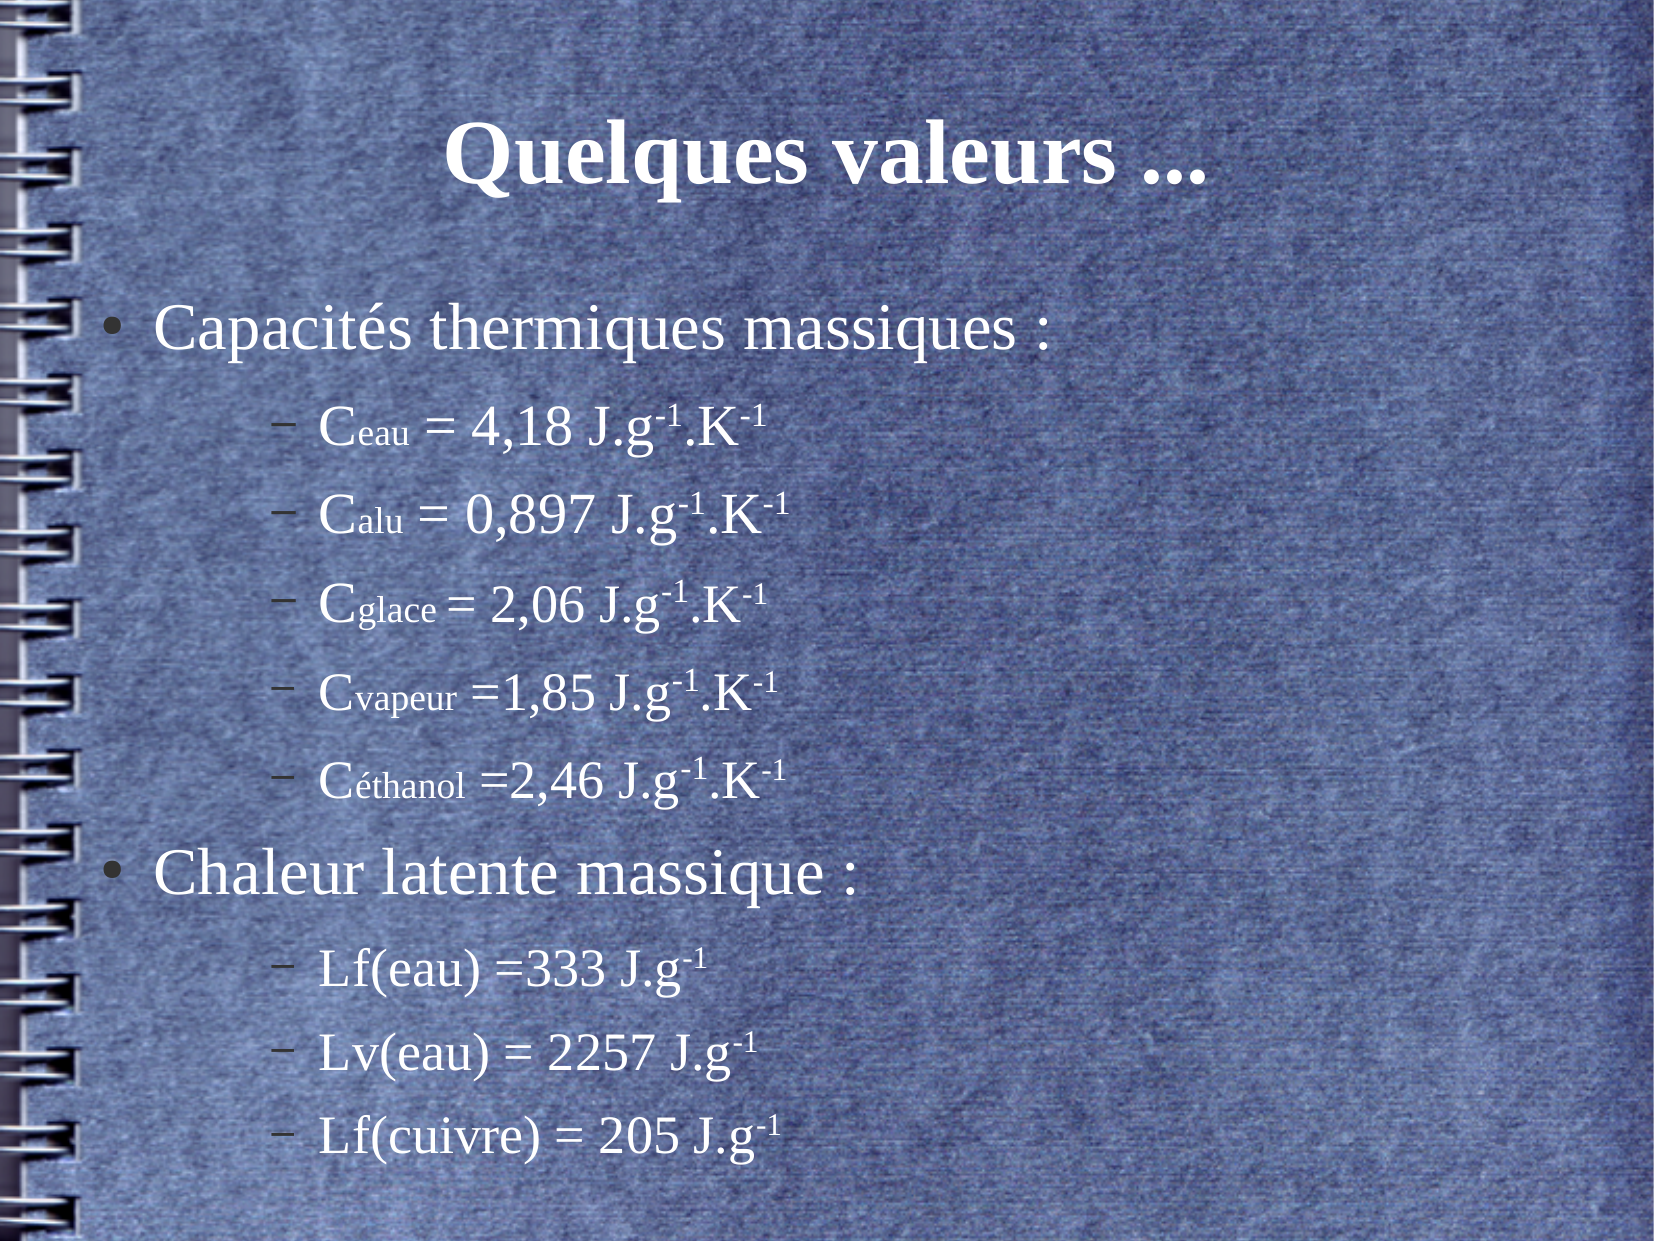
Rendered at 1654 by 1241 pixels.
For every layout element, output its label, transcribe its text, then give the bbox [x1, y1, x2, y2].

list Capacités thermiques massiques : Ceau = 4,18 J.g-1.K-1 Calu = 0,897 J.g-1.K-1 Cglace = 2,06 J.g-1.K-1 Cvapeur =1,85 J.g-1.K-1 Céthanol =2,46 J.g-1.K-1 Chaleur latente massique : Lf(eau) =333 J.g-1 Lv(eau) = 2257 J.g-1 Lf(cuivre) = 205 J.g-1 [82, 290, 1571, 1241]
title Quelques valeurs ... [82, 49, 1571, 257]
picture [0, 0, 1654, 1241]
